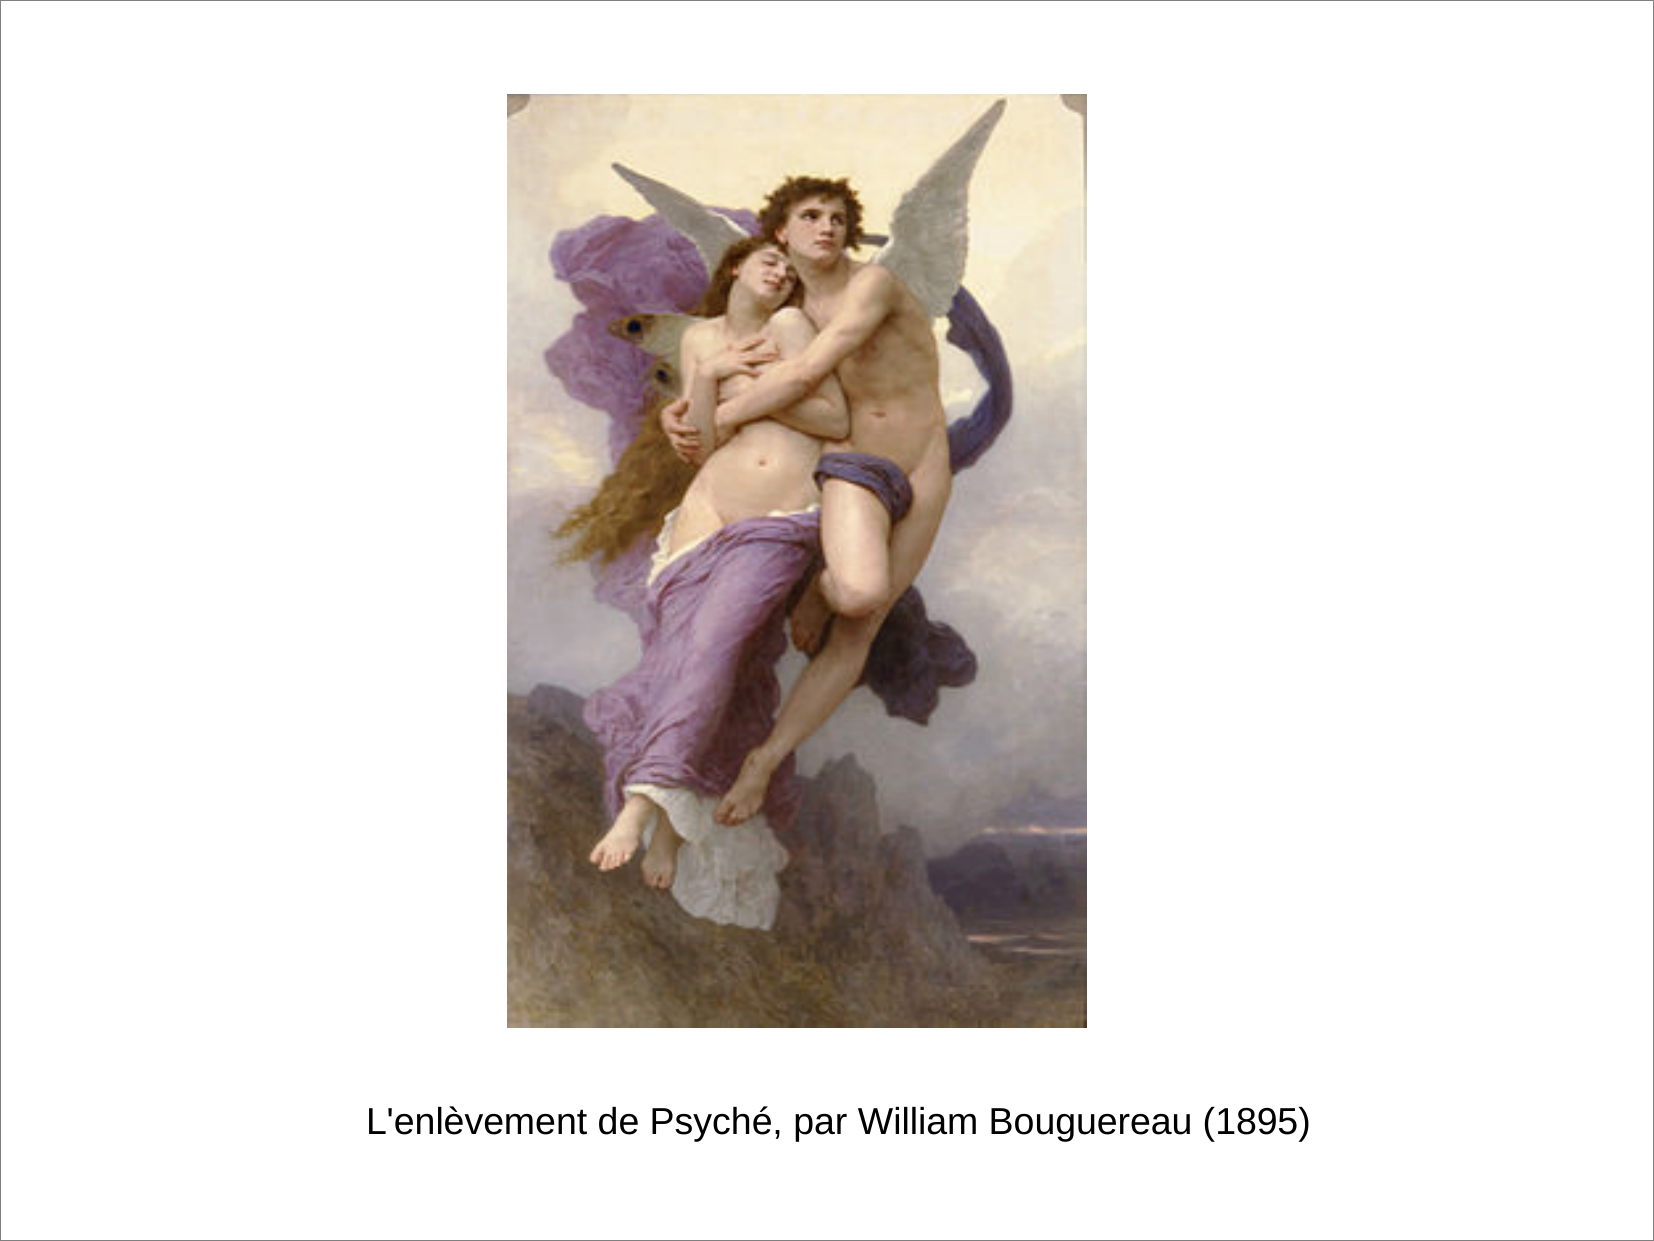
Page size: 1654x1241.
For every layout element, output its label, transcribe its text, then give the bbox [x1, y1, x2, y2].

text_box L'enlèvement de Psyché, par William Bouguereau (1895) [47, 1051, 1630, 1193]
text_box [0, 0, 1654, 1241]
picture [507, 94, 1087, 1028]
